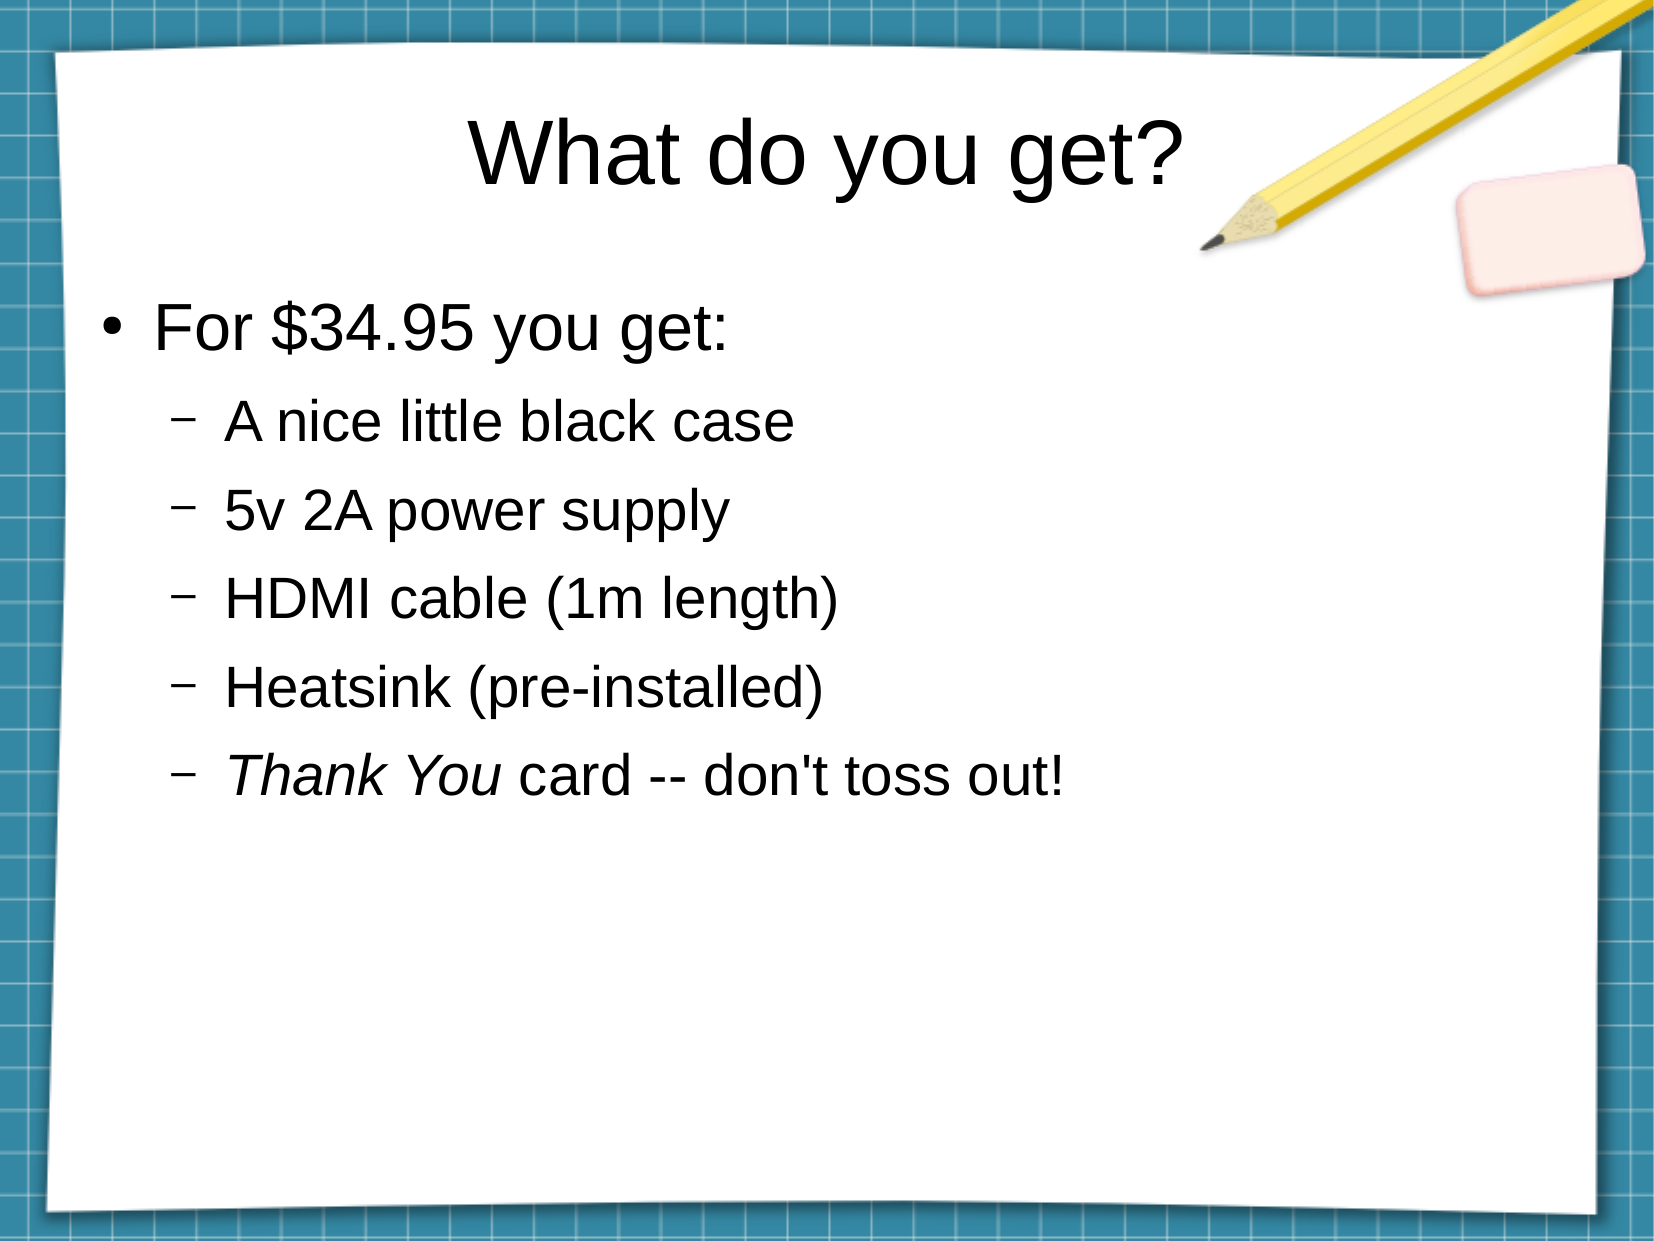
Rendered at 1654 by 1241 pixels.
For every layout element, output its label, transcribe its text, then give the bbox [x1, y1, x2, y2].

title What do you get? [82, 49, 1571, 257]
list For $34.95 you get: A nice little black case 5v 2A power supply HDMI cable (1m length) Heatsink (pre-installed) Thank You card -- don't toss out! [82, 290, 1571, 1010]
picture [0, 0, 1654, 1241]
